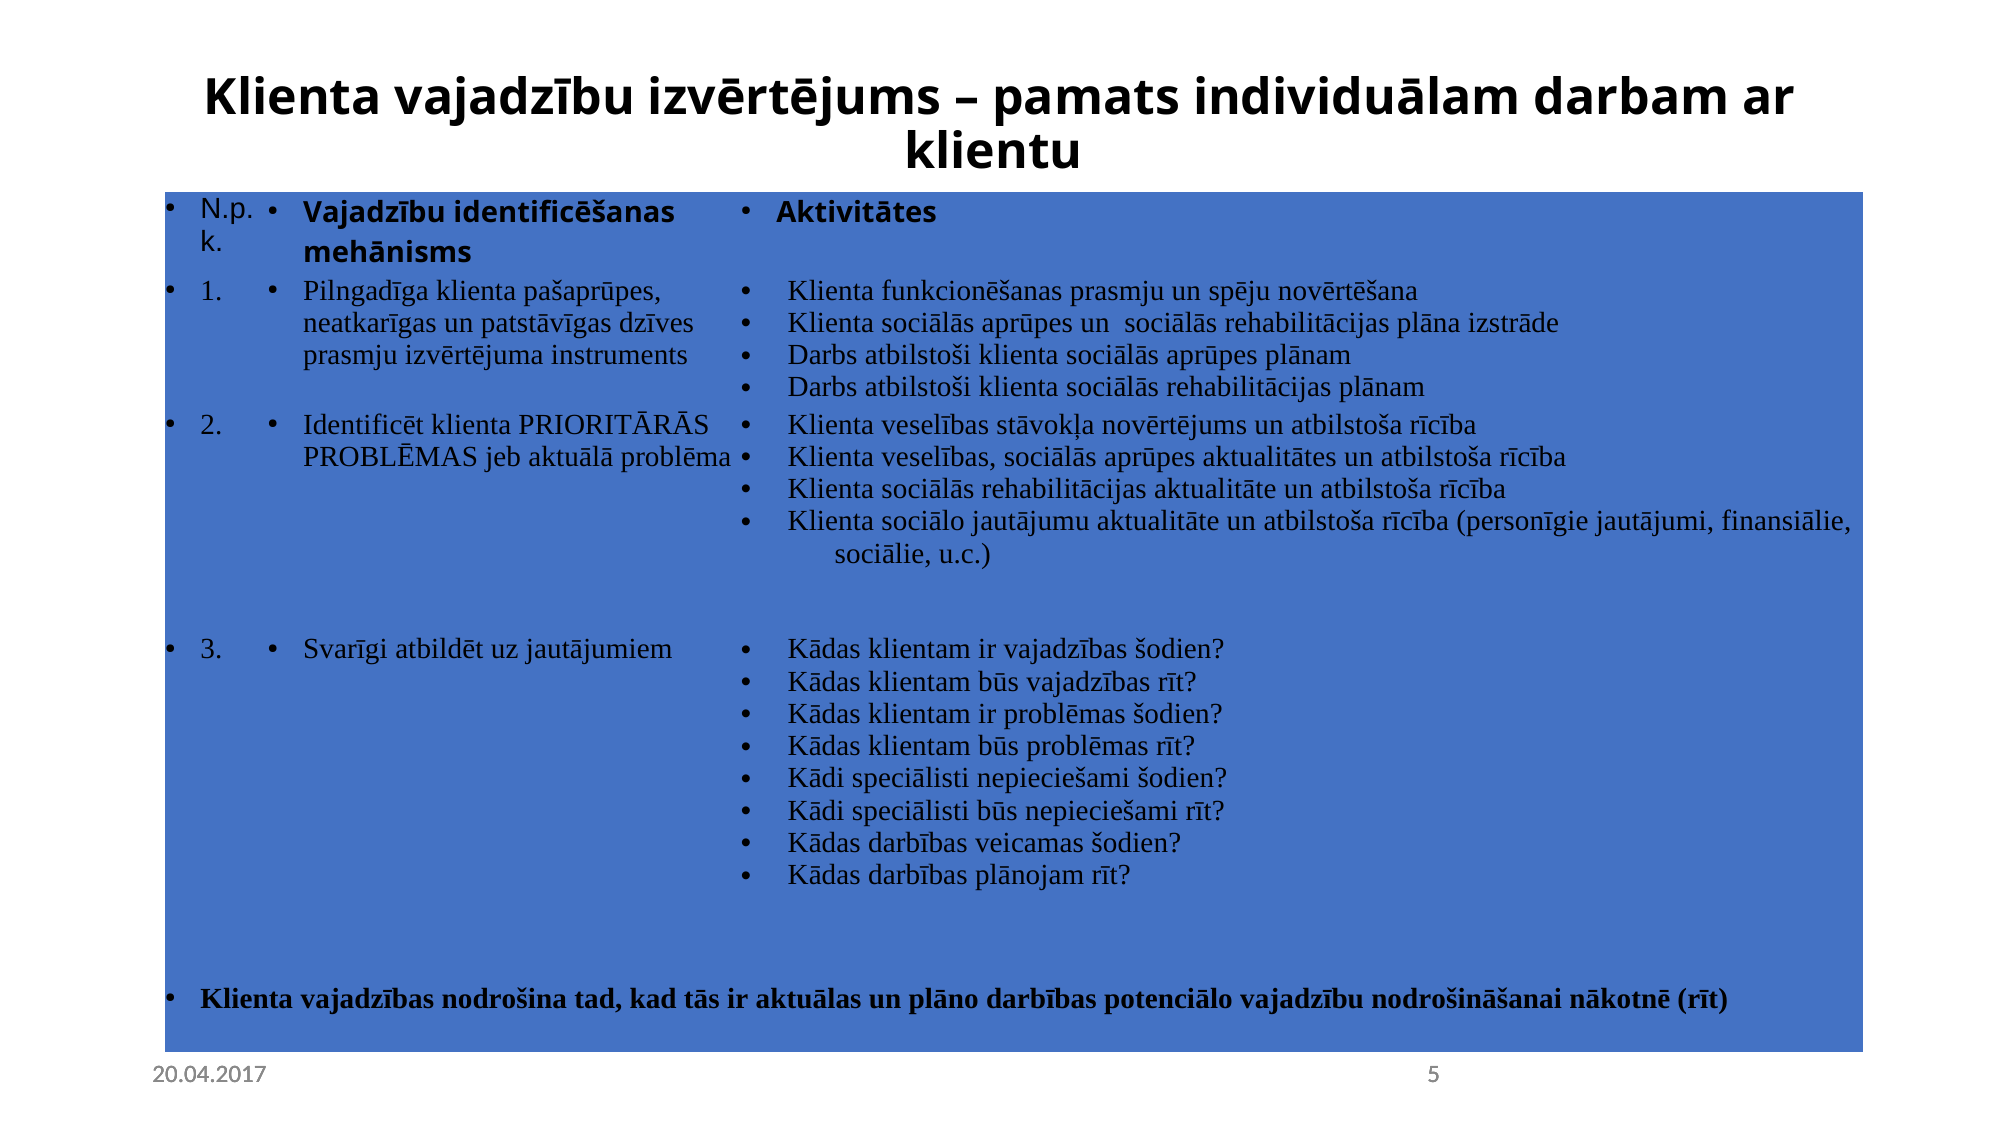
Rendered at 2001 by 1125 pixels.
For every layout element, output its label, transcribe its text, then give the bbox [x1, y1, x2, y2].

table_header N.p.k. [165, 192, 268, 274]
table_cell Identificēt klienta PRIORITĀRĀS PROBLĒMAS jeb aktuālā problēma [268, 408, 741, 633]
table_cell 1. [165, 274, 268, 408]
table_cell Svarīgi atbildēt uz jautājumiem [268, 633, 741, 982]
table_cell Klienta funkcionēšanas prasmju un spēju novērtēšana Klienta sociālās aprūpes un sociālās rehabilitācijas plāna izstrāde Darbs atbilstoši klienta sociālās aprūpes plānam Darbs atbilstoši klienta sociālās rehabilitācijas plānam [741, 274, 1863, 408]
text_box 20.04.2017 [137, 1042, 588, 1103]
table_cell 2. [165, 408, 268, 633]
text_box [1412, 1042, 1863, 1103]
table_header Aktivitātes [741, 192, 1863, 274]
title Klienta vajadzību izvērtējums – pamats individuālam darbam ar klientu [137, 59, 1863, 192]
table_header Vajadzību identificēšanas mehānisms [268, 192, 741, 274]
table_cell Klienta veselības stāvokļa novērtējums un atbilstoša rīcība Klienta veselības, sociālās aprūpes aktualitātes un atbilstoša rīcība Klienta sociālās rehabilitācijas aktualitāte un atbilstoša rīcība Klienta sociālo jautājumu aktualitāte un atbilstoša rīcība (personīgie jautājumi, finansiālie, sociālie, u.c.) [741, 408, 1863, 633]
table_cell 3. [165, 633, 268, 982]
table_cell Pilngadīga klienta pašaprūpes, neatkarīgas un patstāvīgas dzīves prasmju izvērtējuma instruments [268, 274, 741, 408]
table_cell Kādas klientam ir vajadzības šodien? Kādas klientam būs vajadzības rīt? Kādas klientam ir problēmas šodien? Kādas klientam būs problēmas rīt? Kādi speciālisti nepieciešami šodien? Kādi speciālisti būs nepieciešami rīt? Kādas darbības veicamas šodien? Kādas darbības plānojam rīt? [741, 633, 1863, 982]
table_cell Klienta vajadzības nodrošina tad, kad tās ir aktuālas un plāno darbības potenciālo vajadzību nodrošināšanai nākotnē (rīt) [165, 982, 1863, 1052]
